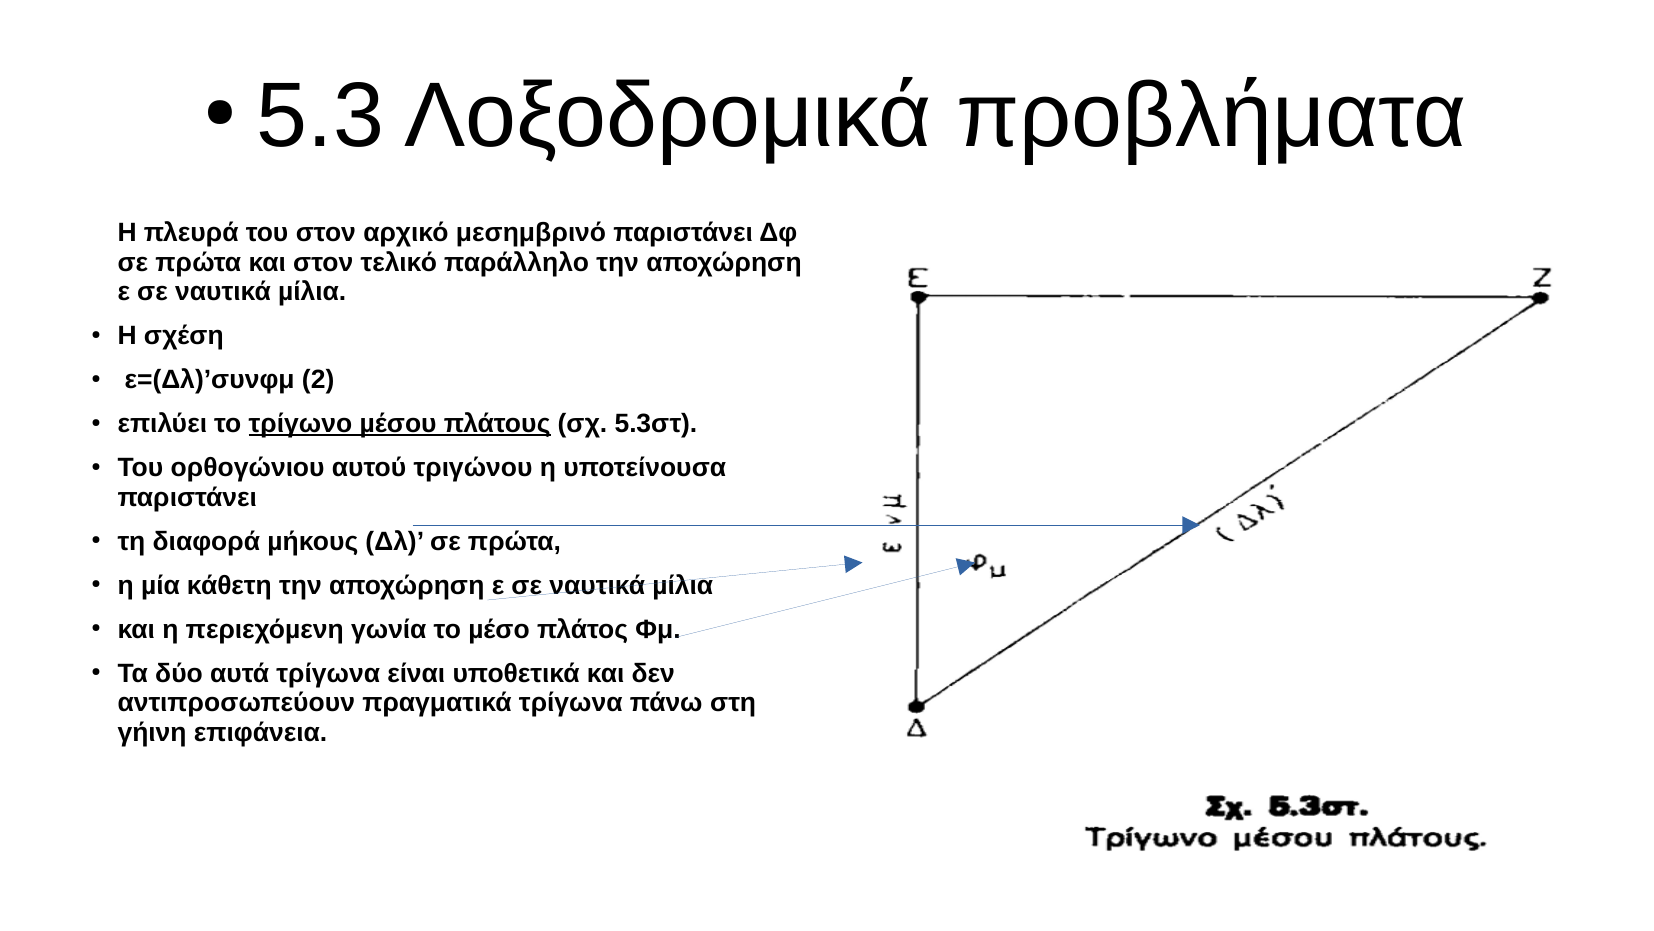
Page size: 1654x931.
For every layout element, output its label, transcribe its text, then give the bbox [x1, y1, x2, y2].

picture [825, 217, 1613, 863]
list Η πλευρά του στον αρχικό μεσημβρινό παριστάνει Δφ σε πρώτα και στον τελικό παράλληλο την αποχώρηση ε σε ναυτικά µίλια. Η σχέση ε=(Δλ)’συνφμ (2) επιλύει το τρίγωνο µέσου πλάτους (σχ. 5.3στ). Του ορθογώνιου αυτού τριγώνου η υποτείνουσα παριστάνει τη διαφορά µήκους (Δλ)’ σε πρώτα, η µία κάθετη την αποχώρηση ε σε ναυτικά µίλια και η περιεχόµενη γωνία το µέσο πλάτος Φμ. Τα δύο αυτά τρίγωνα είναι υποθετικά και δεν αντιπροσωπεύουν πραγματικά τρίγωνα πάνω στη γήινη επιφάνεια. [82, 217, 809, 758]
title 5.3 Λοξοδρομικά προβλήματα [82, 37, 1571, 193]
